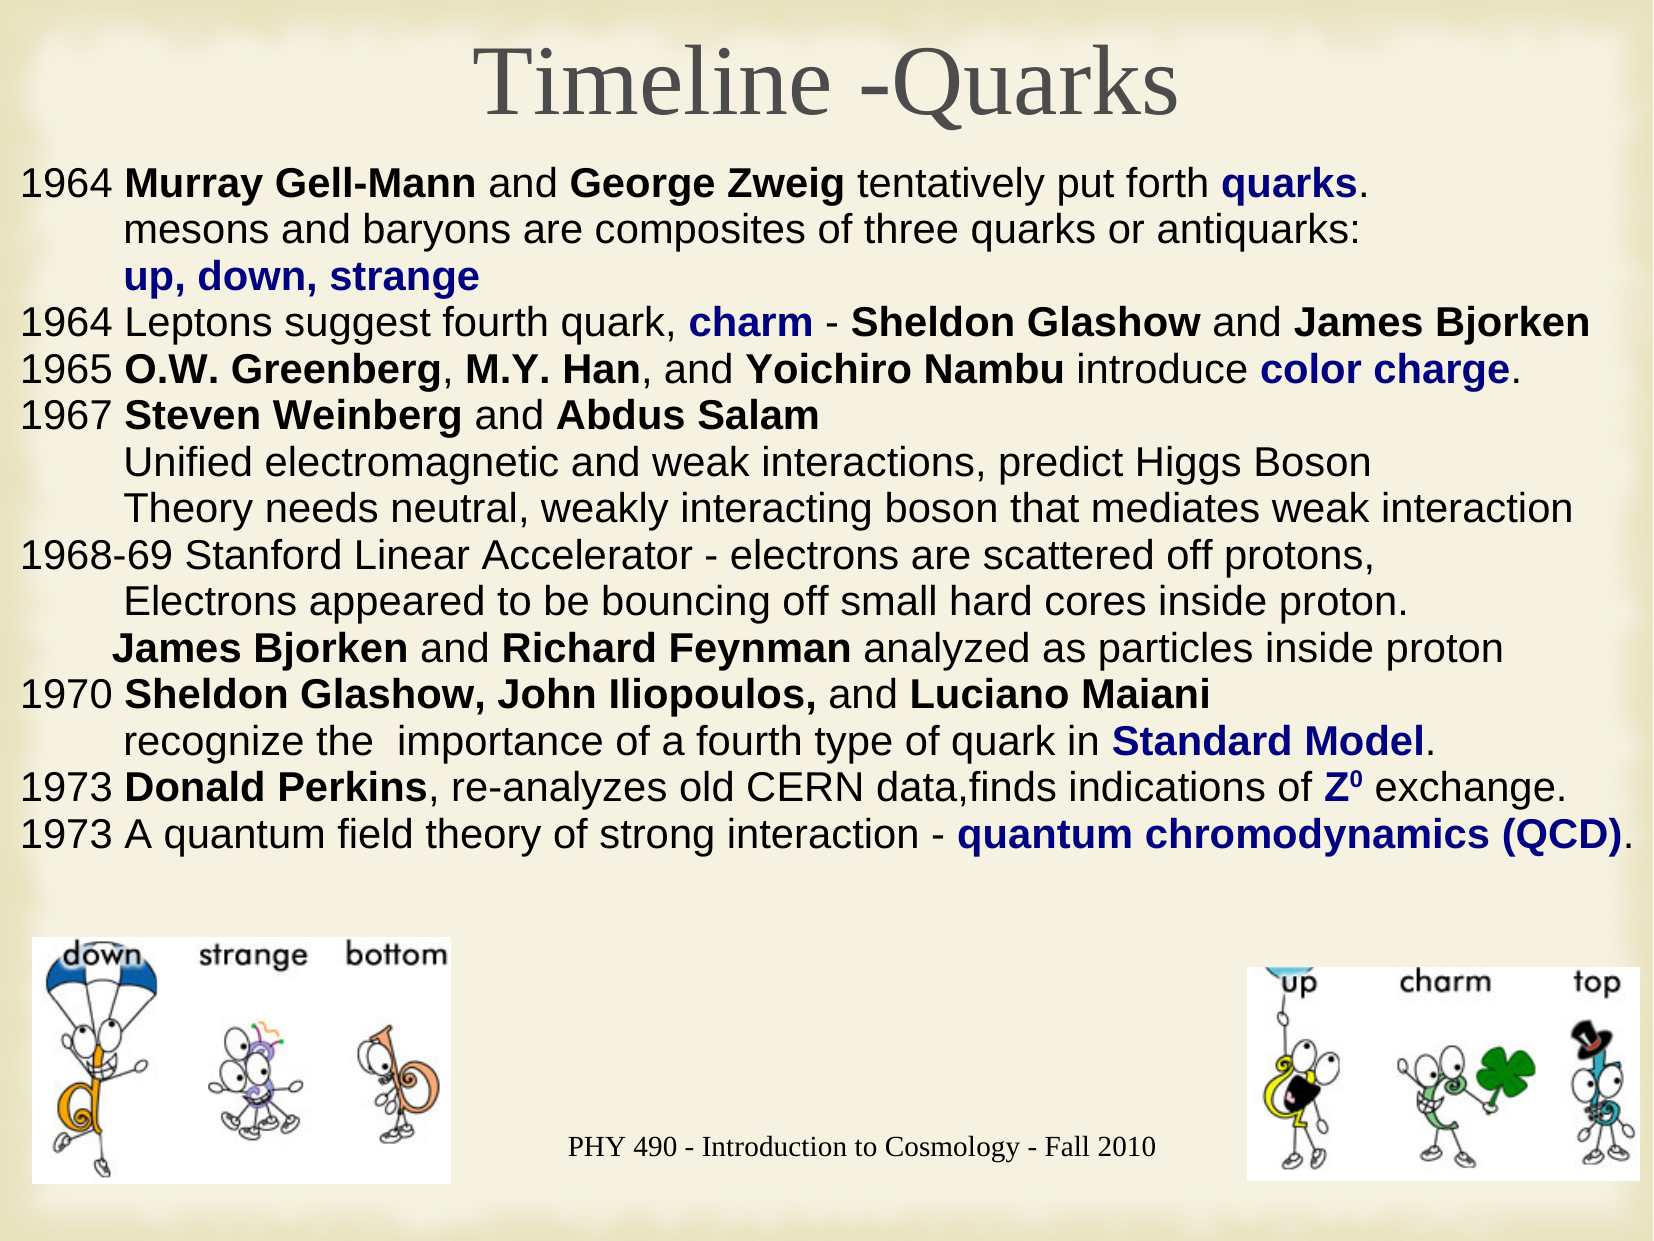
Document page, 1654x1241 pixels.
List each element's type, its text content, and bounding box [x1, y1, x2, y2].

title Timeline -Quarks [82, 15, 1571, 147]
text_box 1964 Murray Gell-Mann and George Zweig tentatively put forth quarks. mesons and baryons are composites of three quarks or antiquarks: up, down, strange 1964 Leptons suggest fourth quark, charm - Sheldon Glashow and James Bjorken 1965 O.W. Greenberg, M.Y. Han, and Yoichiro Nambu introduce color charge. 1967 Steven Weinberg and Abdus Salam Unified electromagnetic and weak interactions, predict Higgs Boson Theory needs neutral, weakly interacting boson that mediates weak interaction 1968-69 Stanford Linear Accelerator - electrons are scattered off protons, Electrons appeared to be bouncing off small hard cores inside proton. James Bjorken and Richard Feynman analyzed as particles inside proton 1970 Sheldon Glashow, John Iliopoulos, and Luciano Maiani recognize the importance of a fourth type of quark in Standard Model. 1973 Donald Perkins, re-analyzes old CERN data,finds indications of Z0 exchange. 1973 A quantum field theory of strong interaction - quantum chromodynamics (QCD). [5, 152, 1653, 1005]
picture [0, 0, 1653, 1241]
